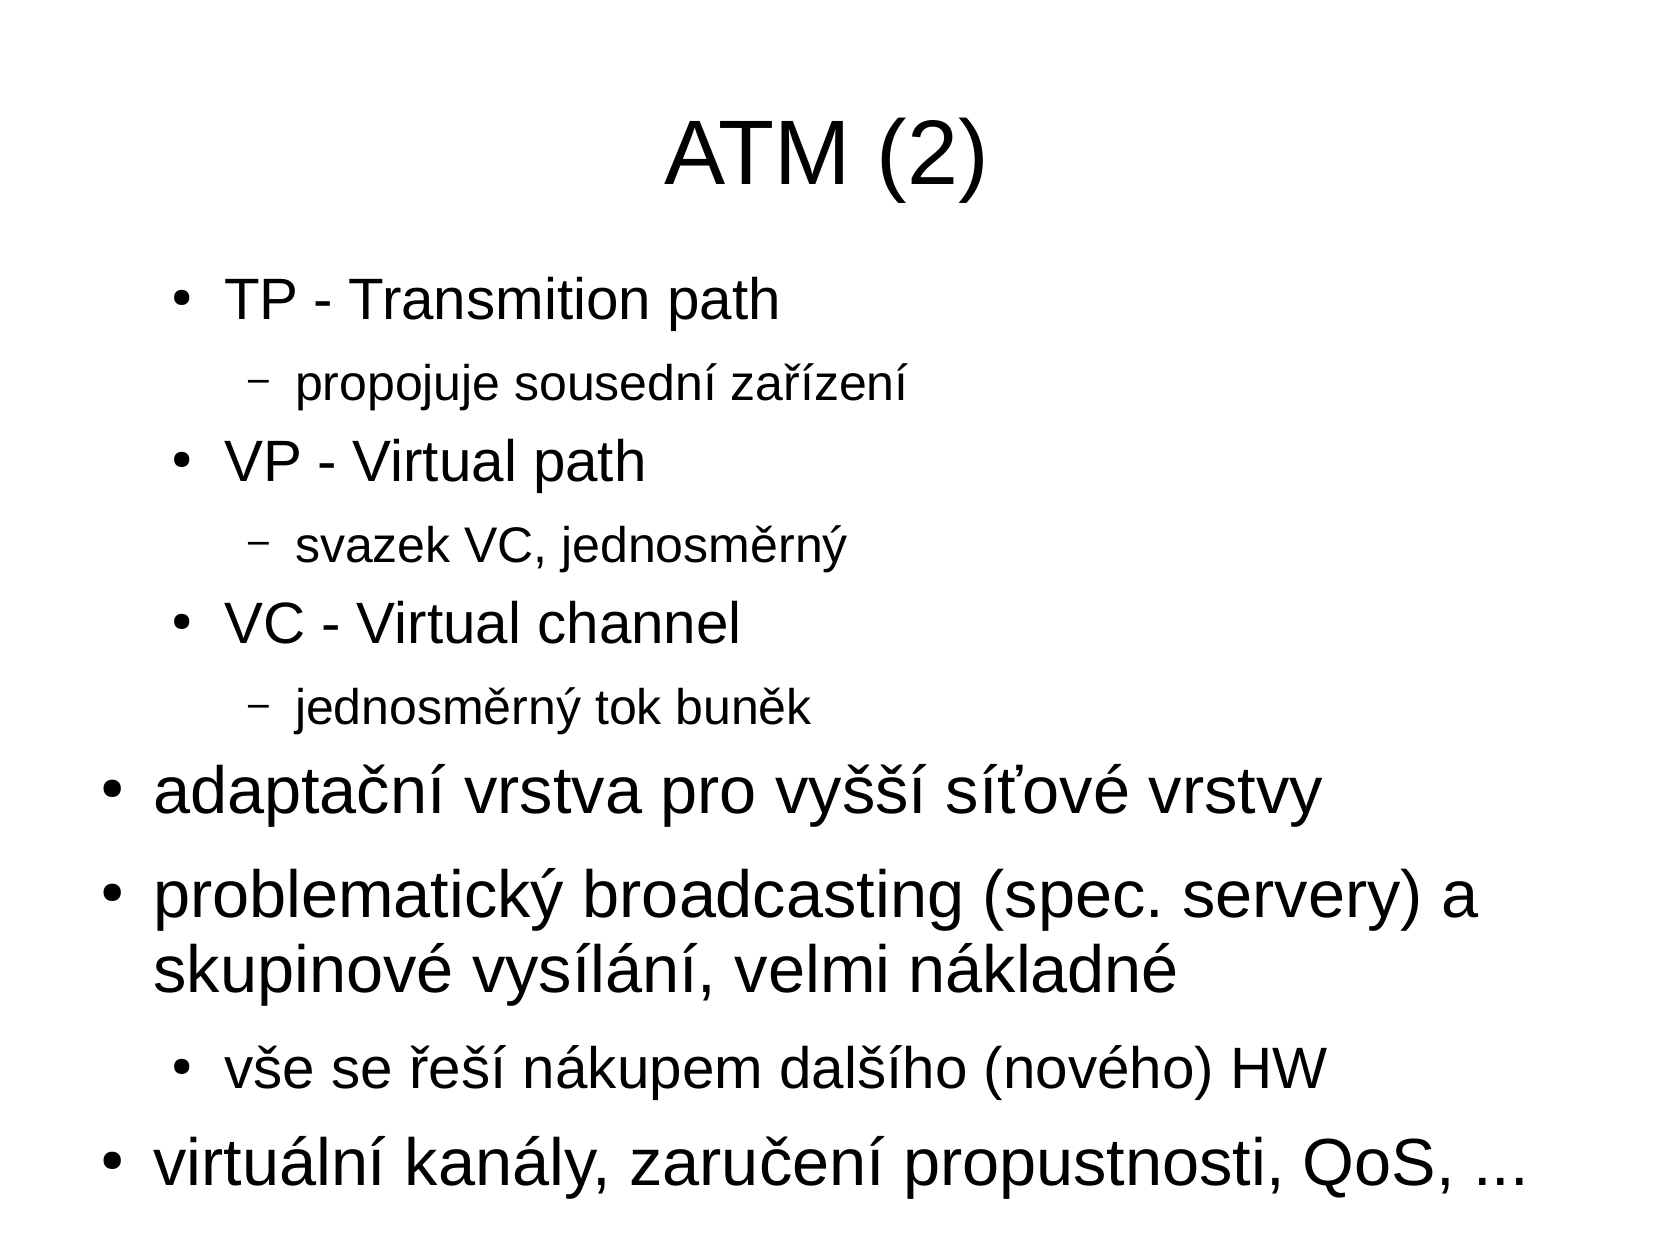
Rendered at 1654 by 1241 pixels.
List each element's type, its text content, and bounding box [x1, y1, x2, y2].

title ATM (2) [82, 56, 1571, 250]
list TP - Transmition path propojuje sousední zařízení VP - Virtual path svazek VC, jednosměrný VC - Virtual channel jednosměrný tok buněk adaptační vrstva pro vyšší síťové vrstvy problematický broadcasting (spec. servery) a skupinové vysílání, velmi nákladné vše se řeší nákupem dalšího (nového) HW virtuální kanály, zaručení propustnosti, QoS, ... [82, 266, 1571, 1200]
